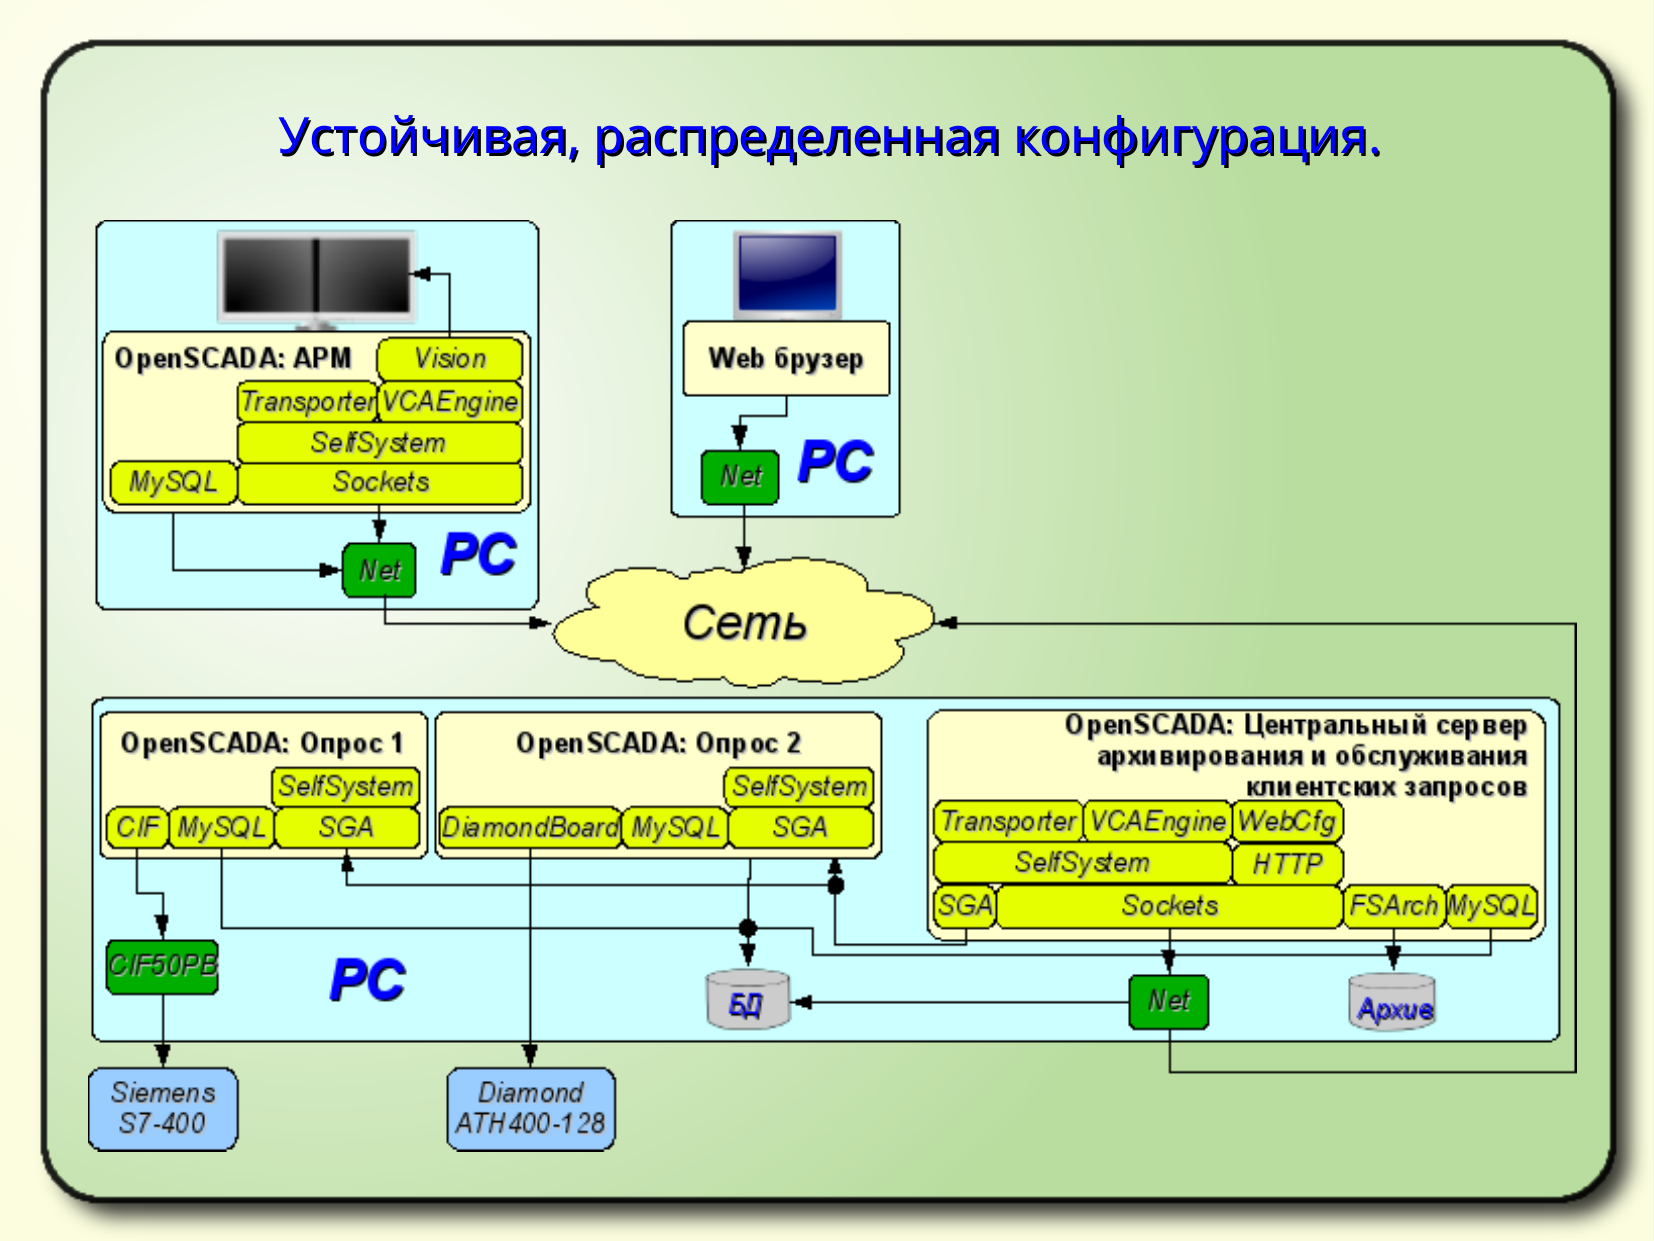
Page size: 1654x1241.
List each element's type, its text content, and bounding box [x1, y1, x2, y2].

title Устойчивая, распределенная конфигурация. [55, 54, 1605, 212]
picture [0, 0, 1654, 1241]
